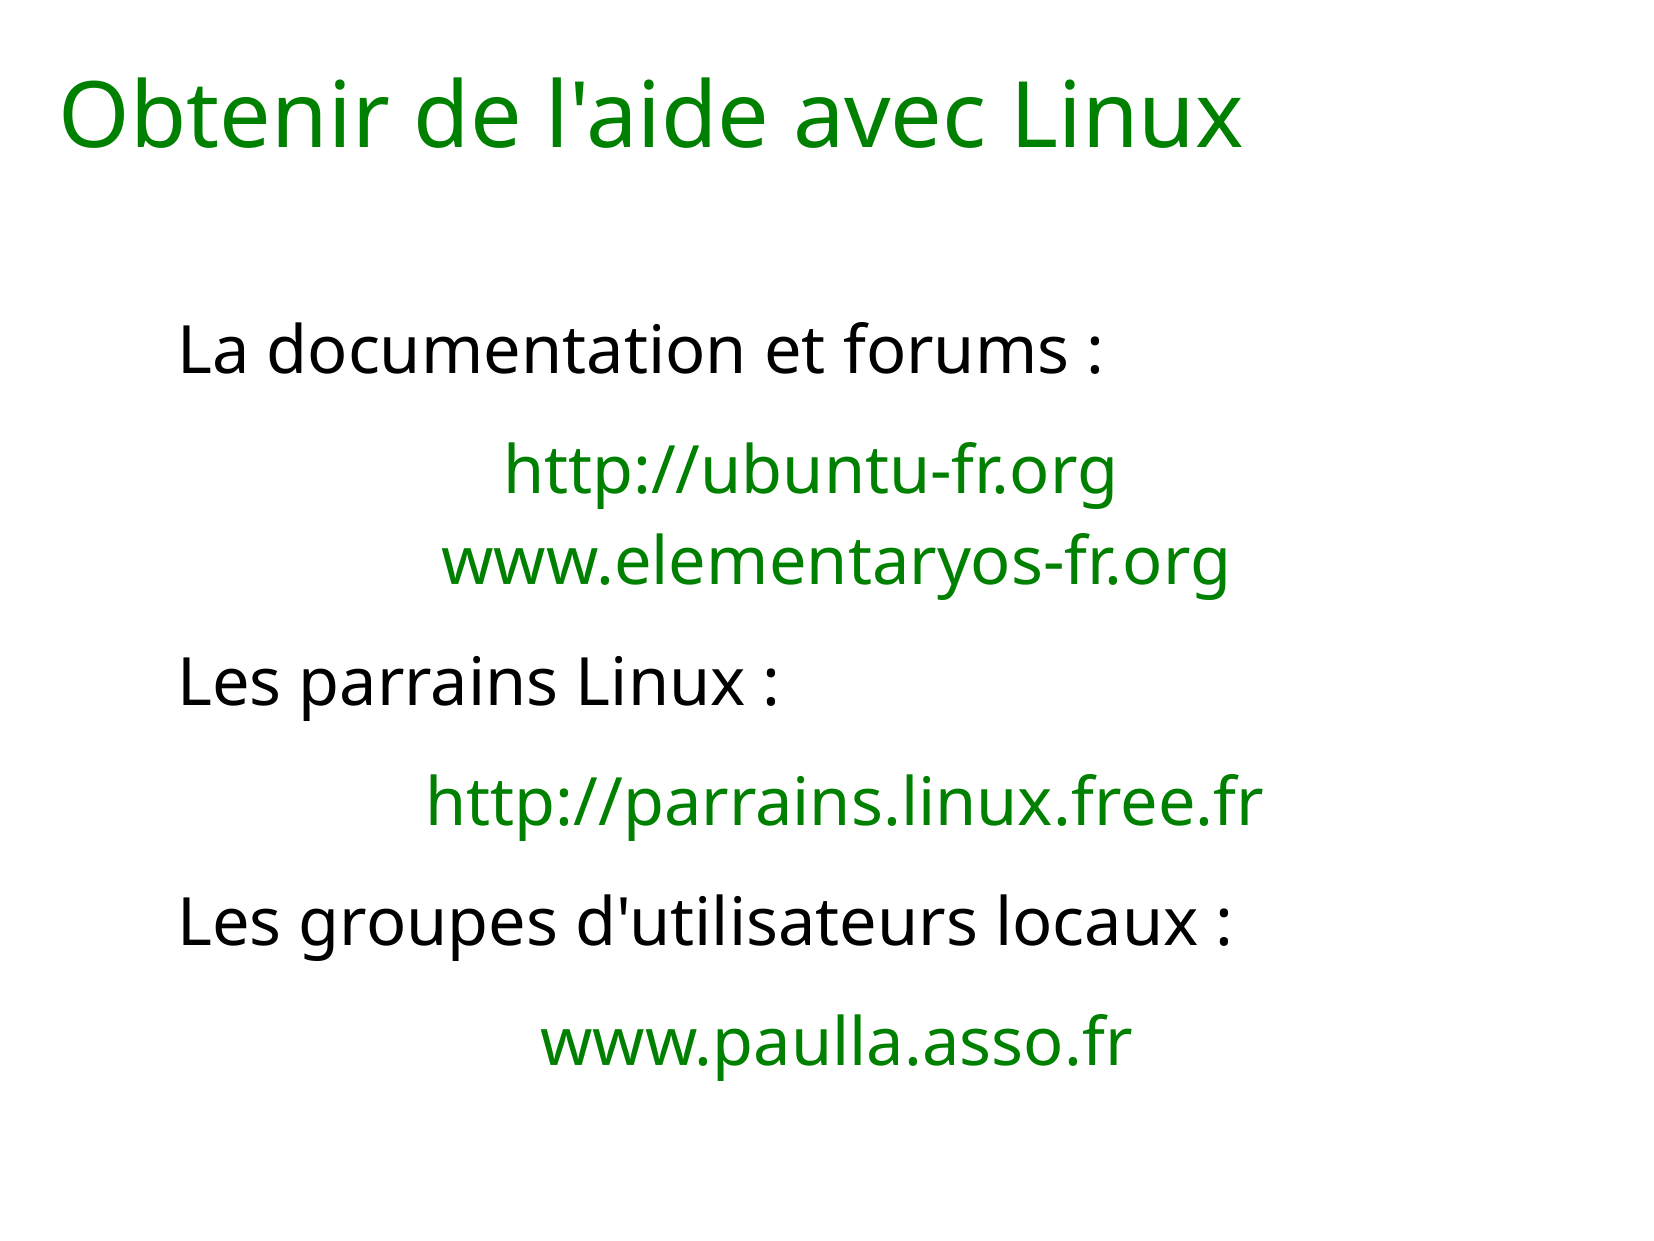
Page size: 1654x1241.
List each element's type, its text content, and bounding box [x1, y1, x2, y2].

title Obtenir de l'aide avec Linux [59, 46, 1353, 178]
list La documentation et forums : http://ubuntu-fr.org www.elementaryos-fr.org Les parrains Linux : http://parrains.linux.free.fr Les groupes d'utilisateurs locaux : www.paulla.asso.fr [177, 302, 1497, 995]
